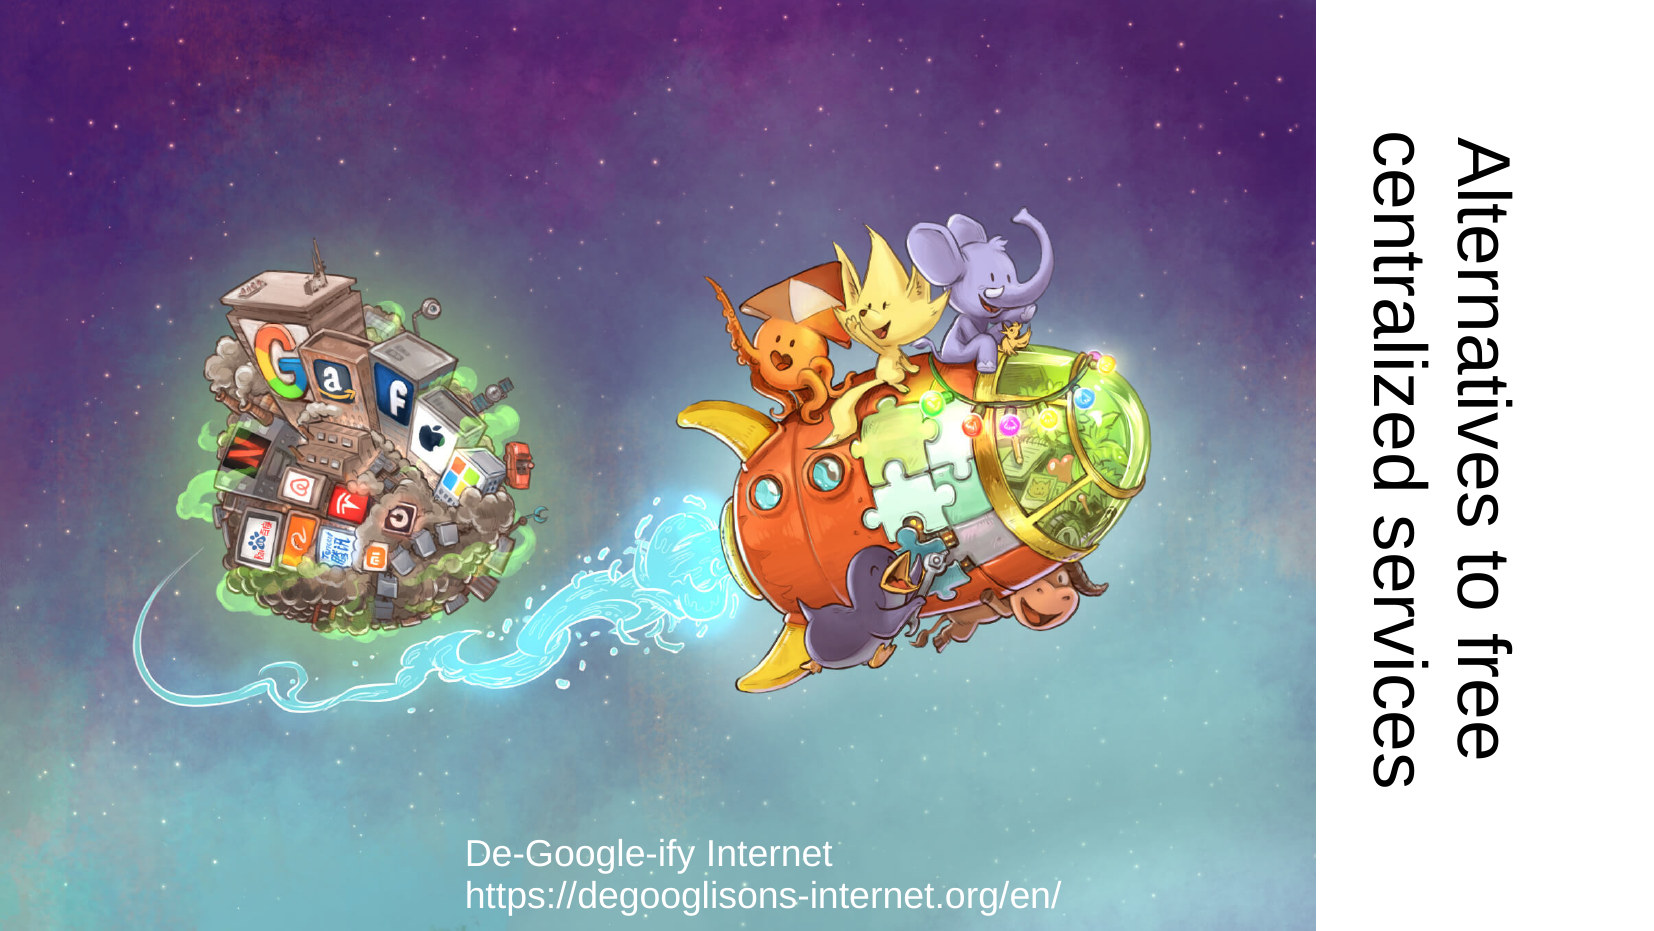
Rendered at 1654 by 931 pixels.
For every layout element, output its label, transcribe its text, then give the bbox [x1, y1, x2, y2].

picture [0, 0, 1316, 931]
title Alternatives to free centralized services [1359, 35, 1612, 865]
text_box De-Google-ify Internet https://degooglisons-internet.org/en/ [450, 825, 1078, 924]
